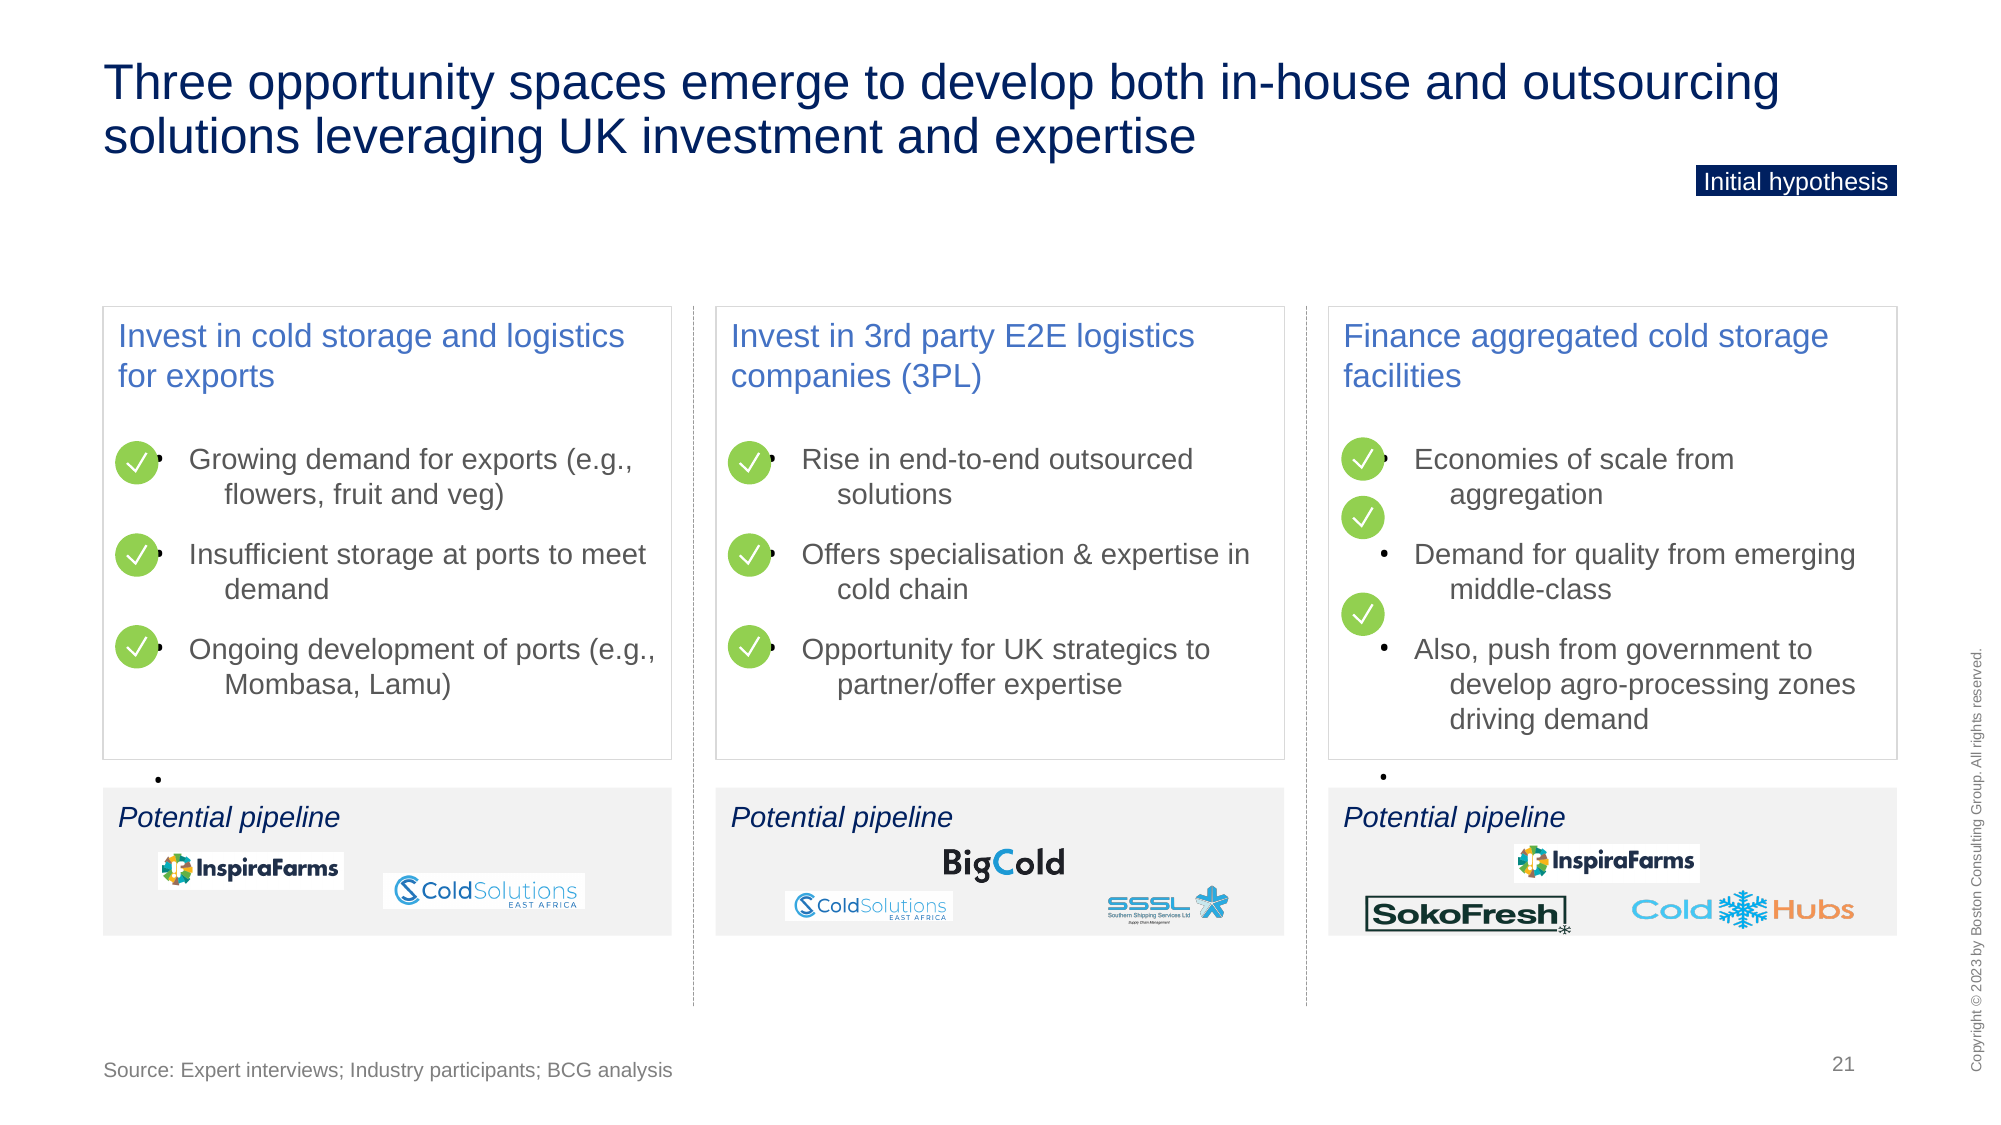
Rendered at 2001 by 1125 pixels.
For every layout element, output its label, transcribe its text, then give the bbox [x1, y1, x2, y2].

text_box [727, 625, 772, 669]
text_box Initial hypothesis [1696, 165, 1897, 196]
picture [1105, 884, 1232, 929]
picture [1626, 889, 1860, 930]
text_box Potential pipeline [715, 787, 1285, 936]
text_box Potential pipeline [1328, 787, 1897, 936]
picture [1514, 845, 1700, 883]
text_box [1341, 495, 1385, 540]
title Three opportunity spaces emerge to develop both in-house and outsourcing solutions leveraging UK investment and expertise [103, 55, 1897, 165]
text_box Potential pipeline [103, 787, 672, 936]
text_box Source: Expert interviews; Industry participants; BCG analysis [103, 1060, 1585, 1082]
picture [785, 891, 953, 921]
text_box [1341, 437, 1385, 481]
text_box [115, 625, 159, 669]
text_box [727, 441, 772, 485]
picture [944, 848, 1064, 883]
text_box [115, 441, 159, 485]
text_box [1341, 592, 1385, 636]
text_box [727, 533, 772, 577]
picture [383, 873, 585, 909]
picture [1365, 889, 1571, 936]
picture [158, 852, 344, 890]
text_box [115, 533, 159, 577]
text_box Invest in cold storage and logistics for exports Growing demand for exports (e.g., flowers, fruit and veg) Insufficient storage at ports to meet demand Ongoing development of ports (e.g., Mombasa, Lamu) [103, 307, 672, 759]
text_box Invest in 3rd party E2E logistics companies (3PL) Rise in end-to-end outsourced solutions Offers specialisation & expertise in cold chain Opportunity for UK strategics to partner/offer expertise [716, 307, 1284, 759]
text_box Finance aggregated cold storage facilities Economies of scale from aggregation Demand for quality from emerging middle-class Also, push from government to develop agro-processing zones driving demand [1328, 307, 1897, 759]
